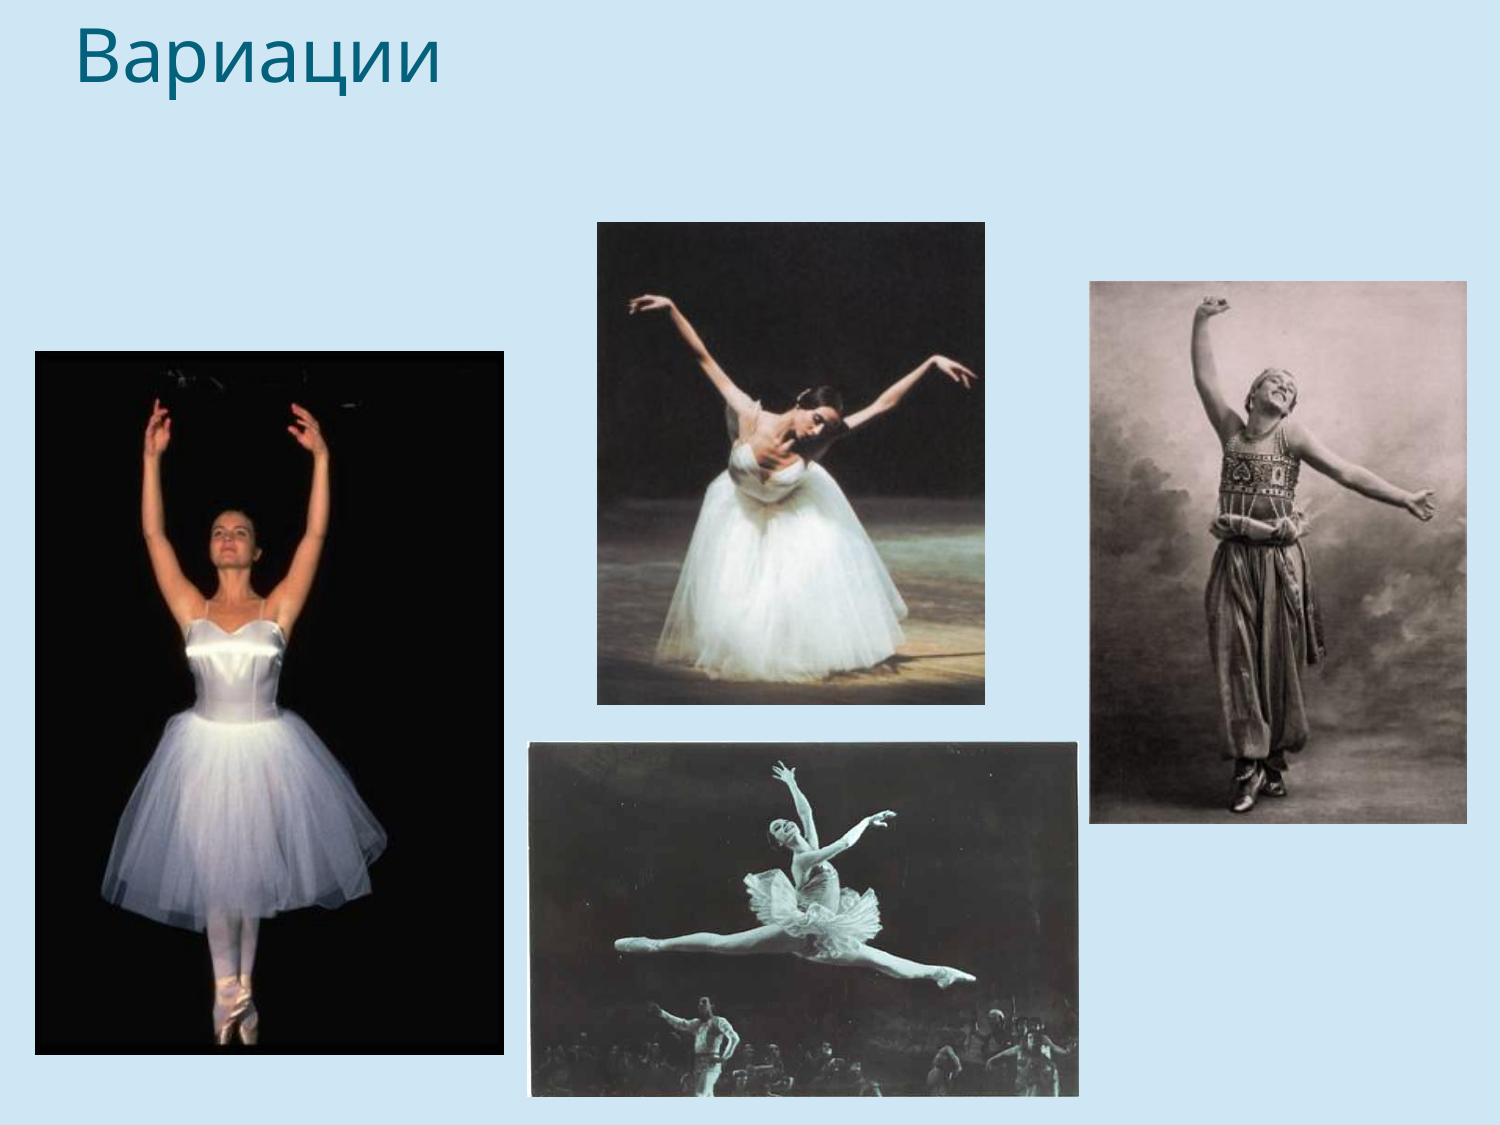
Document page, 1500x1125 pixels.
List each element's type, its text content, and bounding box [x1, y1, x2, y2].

picture [597, 222, 985, 705]
picture [527, 741, 1079, 1097]
picture [1089, 281, 1467, 824]
picture [35, 351, 504, 1055]
title Вариации [58, 0, 502, 138]
